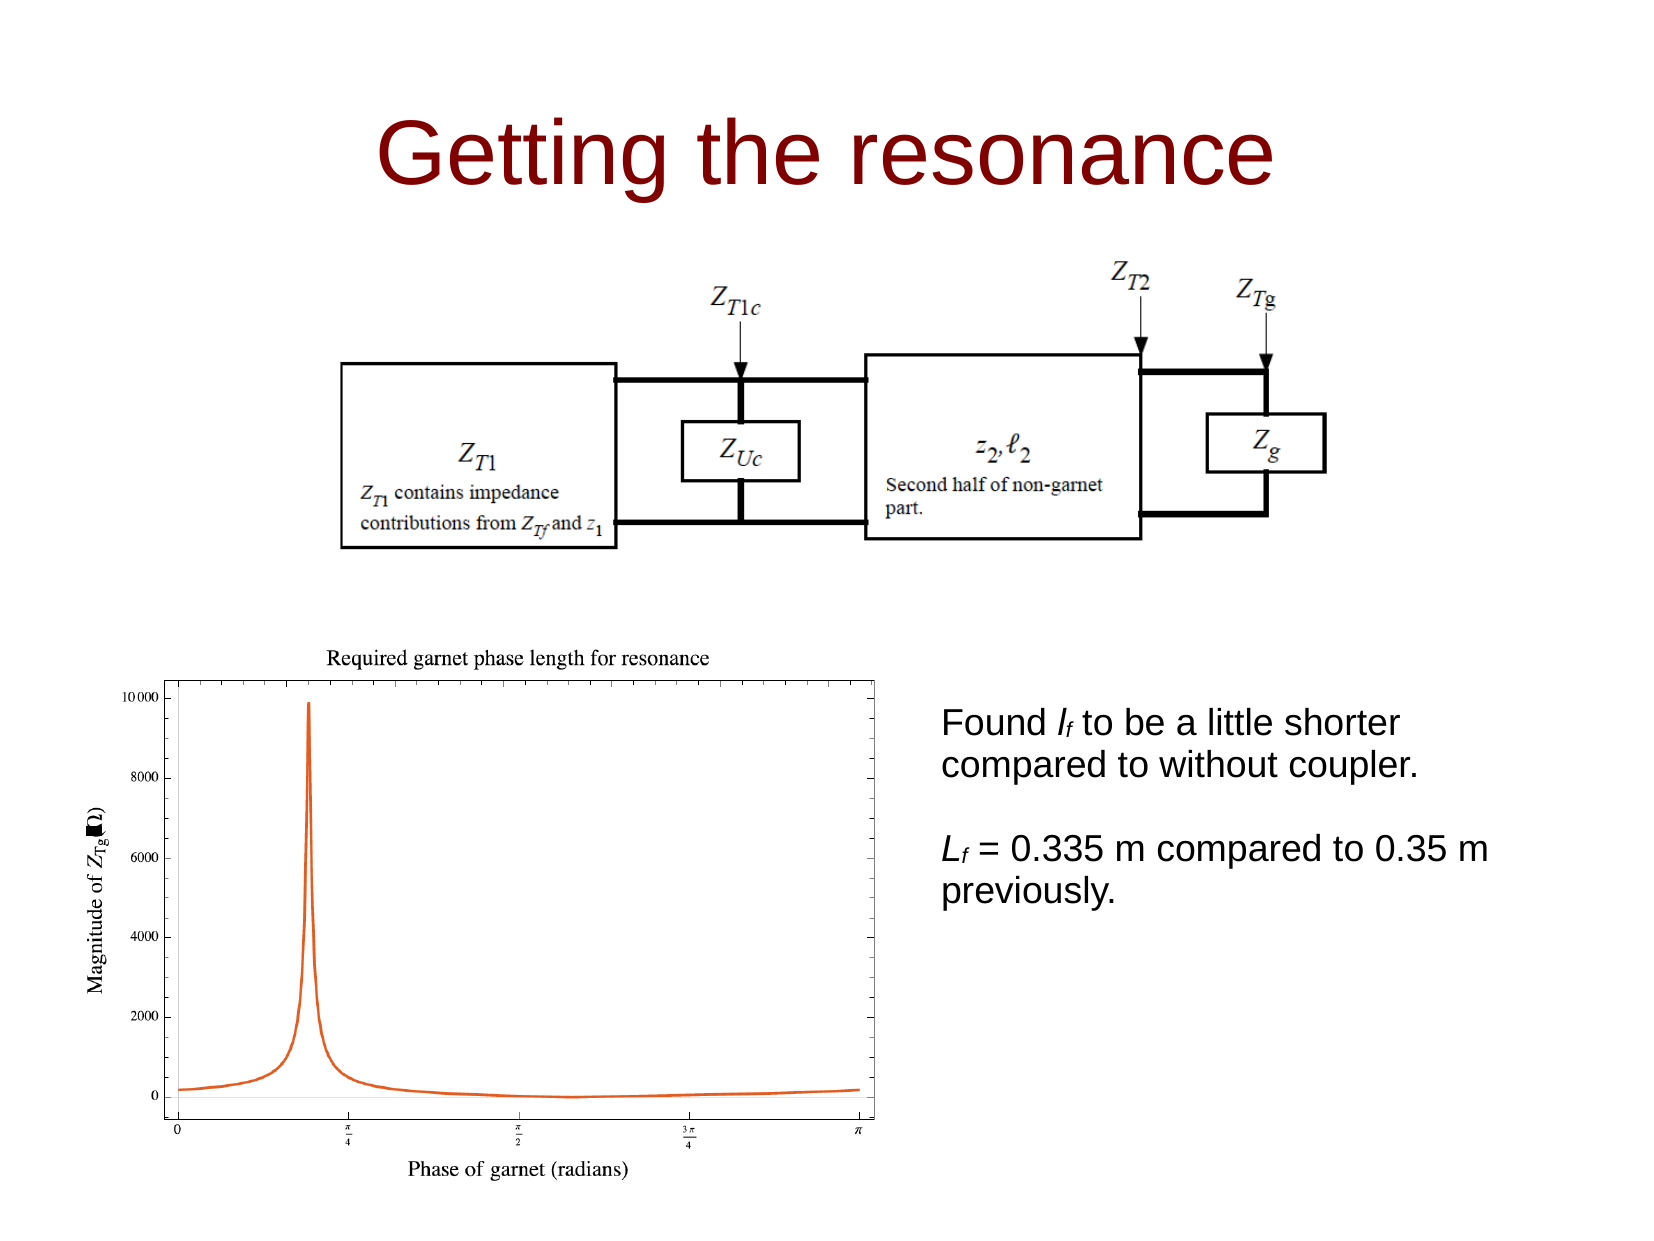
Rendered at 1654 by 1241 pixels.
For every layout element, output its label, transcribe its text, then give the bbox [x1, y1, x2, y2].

picture [60, 603, 927, 1194]
picture [251, 223, 1377, 593]
text_box Found lf to be a little shorter compared to without coupler. Lf = 0.335 m compared to 0.35 m previously. [926, 693, 1531, 941]
title Getting the resonance [82, 49, 1571, 257]
